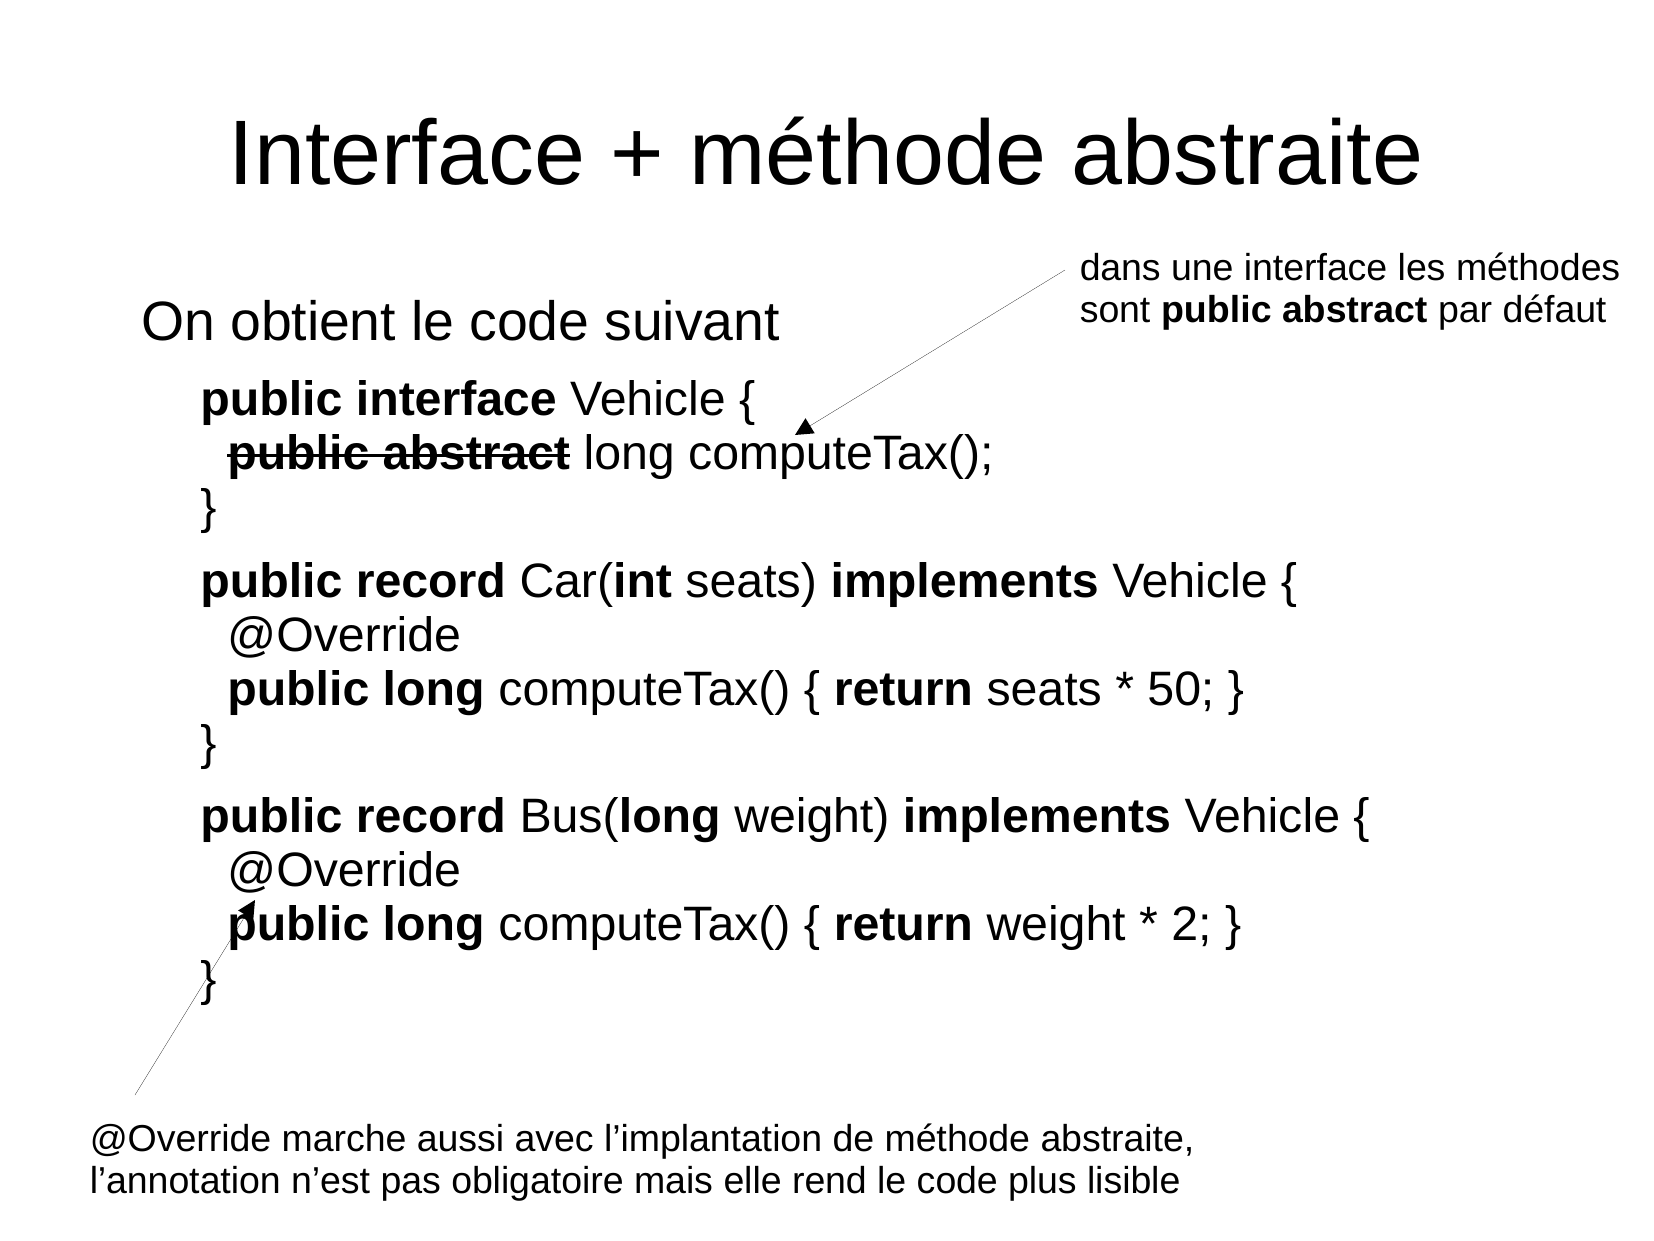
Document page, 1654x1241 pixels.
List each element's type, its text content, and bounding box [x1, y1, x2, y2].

title Interface + méthode abstraite [82, 49, 1571, 257]
text_box dans une interface les méthodes sont public abstract par défaut [1065, 238, 1636, 338]
text_box @Override marche aussi avec l’implantation de méthode abstraite, l’annotation n’est pas obligatoire mais elle rend le code plus lisible [75, 1110, 1210, 1209]
list On obtient le code suivant public interface Vehicle { public abstract long computeTax(); } public record Car(int seats) implements Vehicle { @Override public long computeTax() { return seats * 50; } } public record Bus(long weight) implements Vehicle { @Override public long computeTax() { return weight * 2; } } [82, 290, 1571, 1010]
